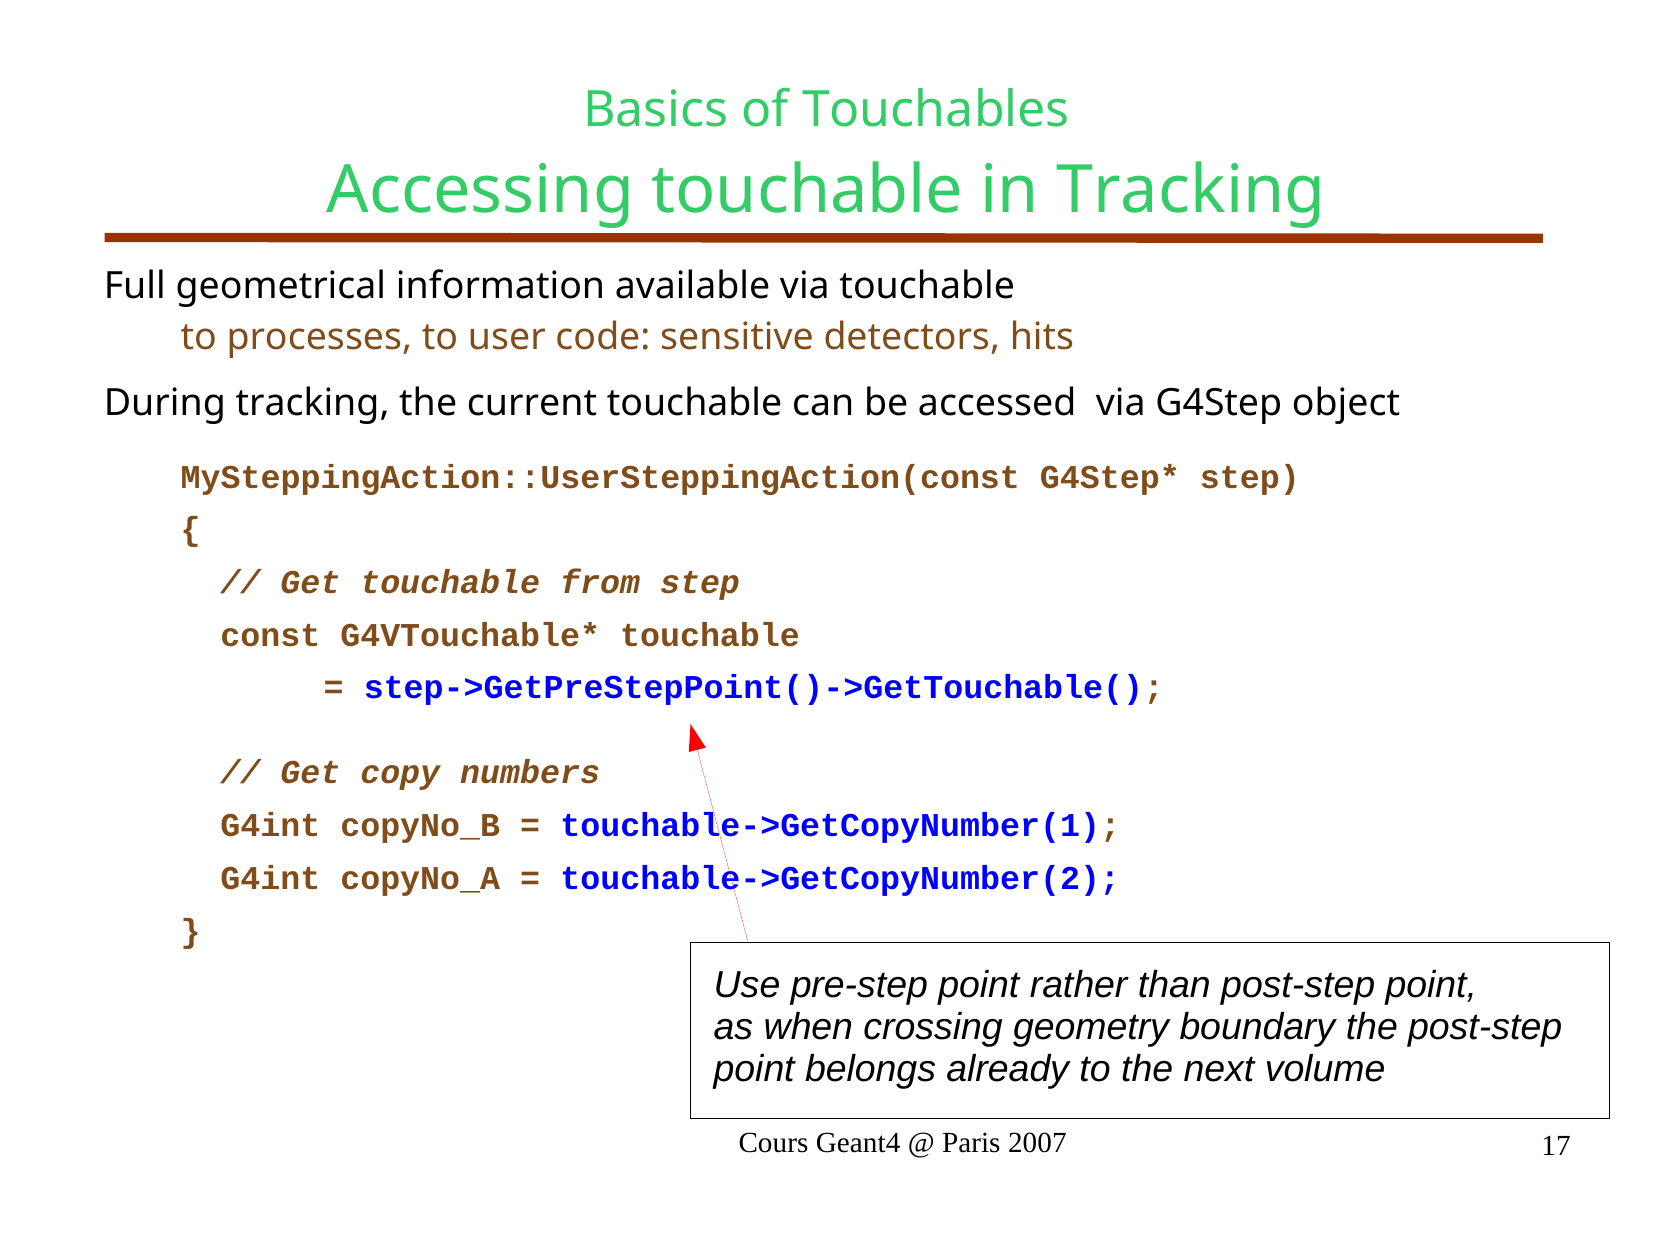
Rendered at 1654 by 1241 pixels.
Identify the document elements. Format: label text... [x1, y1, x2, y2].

title Basics of Touchables Accessing touchable in Tracking [82, 49, 1571, 257]
text_box [690, 942, 1610, 1119]
text_box Use pre-step point rather than post-step point, as when crossing geometry boundary the post-step point belongs already to the next volume [698, 955, 1588, 1097]
list Full geometrical information available via touchable to processes, to user code: sensitive detectors, hits During tracking, the current touchable can be accessed via G4Step object MySteppingAction::UserSteppingAction(const G4Step* step) { // Get touchable from step const G4VTouchable* touchable = step->GetPreStepPoint()->GetTouchable(); // Get copy numbers G4int copyNo_B = touchable->GetCopyNumber(1); G4int copyNo_A = touchable->GetCopyNumber(2); } [86, 258, 1534, 1076]
